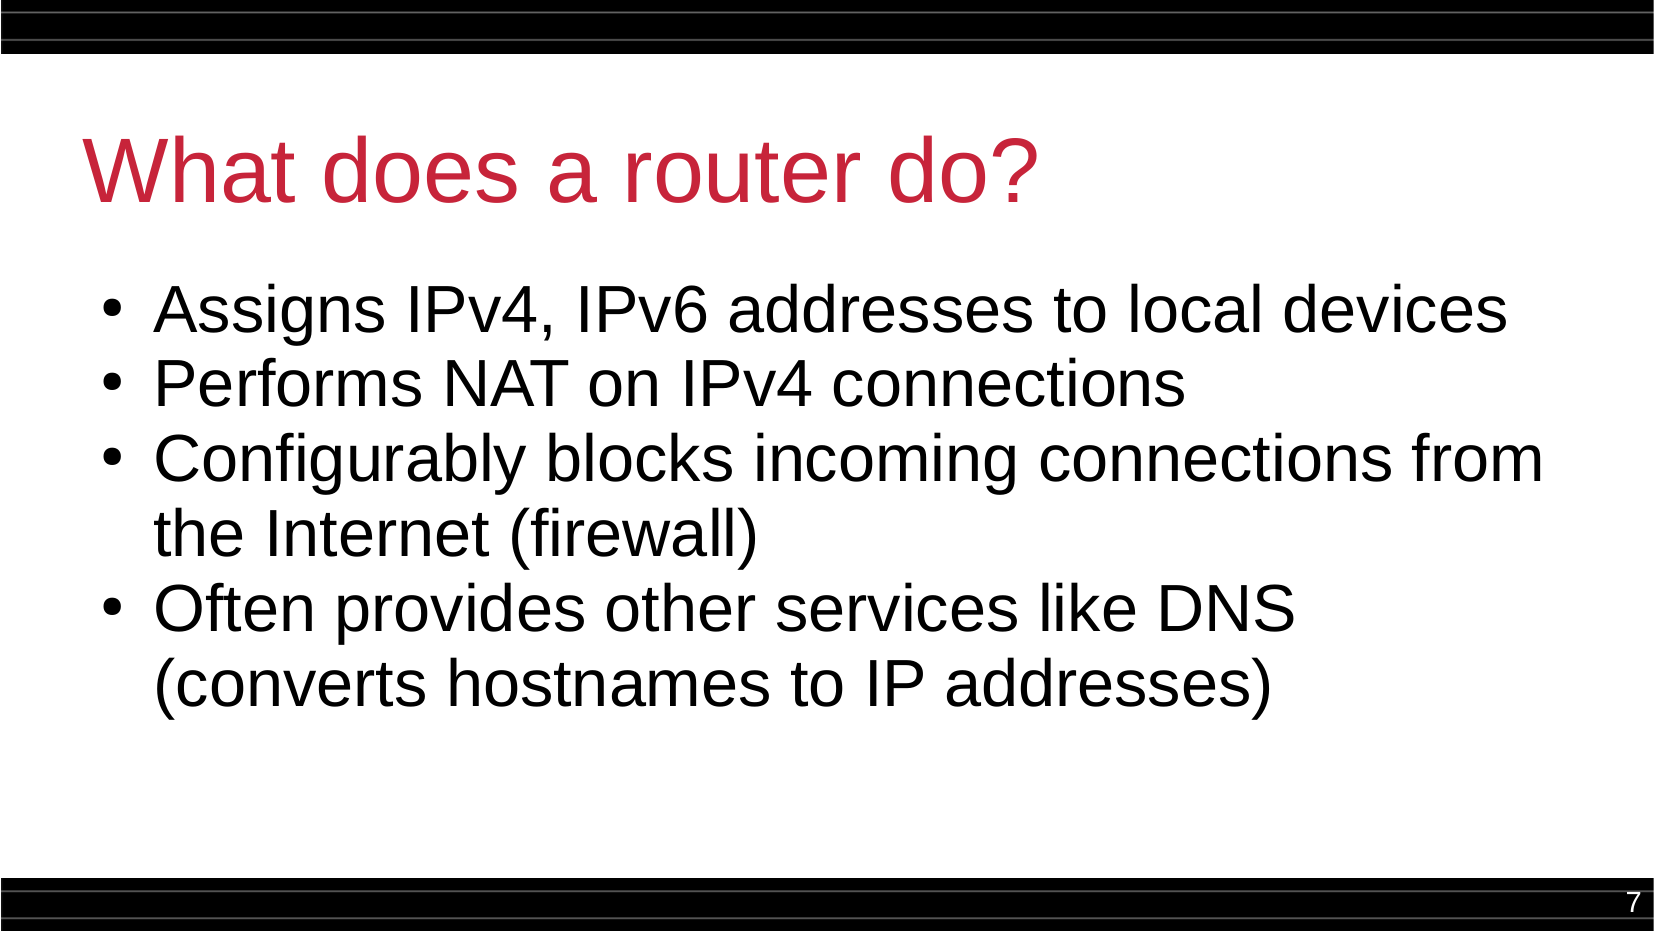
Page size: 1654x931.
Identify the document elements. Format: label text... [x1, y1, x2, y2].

list Assigns IPv4, IPv6 addresses to local devices Performs NAT on IPv4 connections Configurably blocks incoming connections from the Internet (firewall) Often provides other services like DNS (converts hostnames to IP addresses) [82, 271, 1571, 851]
picture [1, 0, 1654, 54]
title What does a router do? [82, 92, 1571, 249]
picture [1, 878, 1654, 931]
